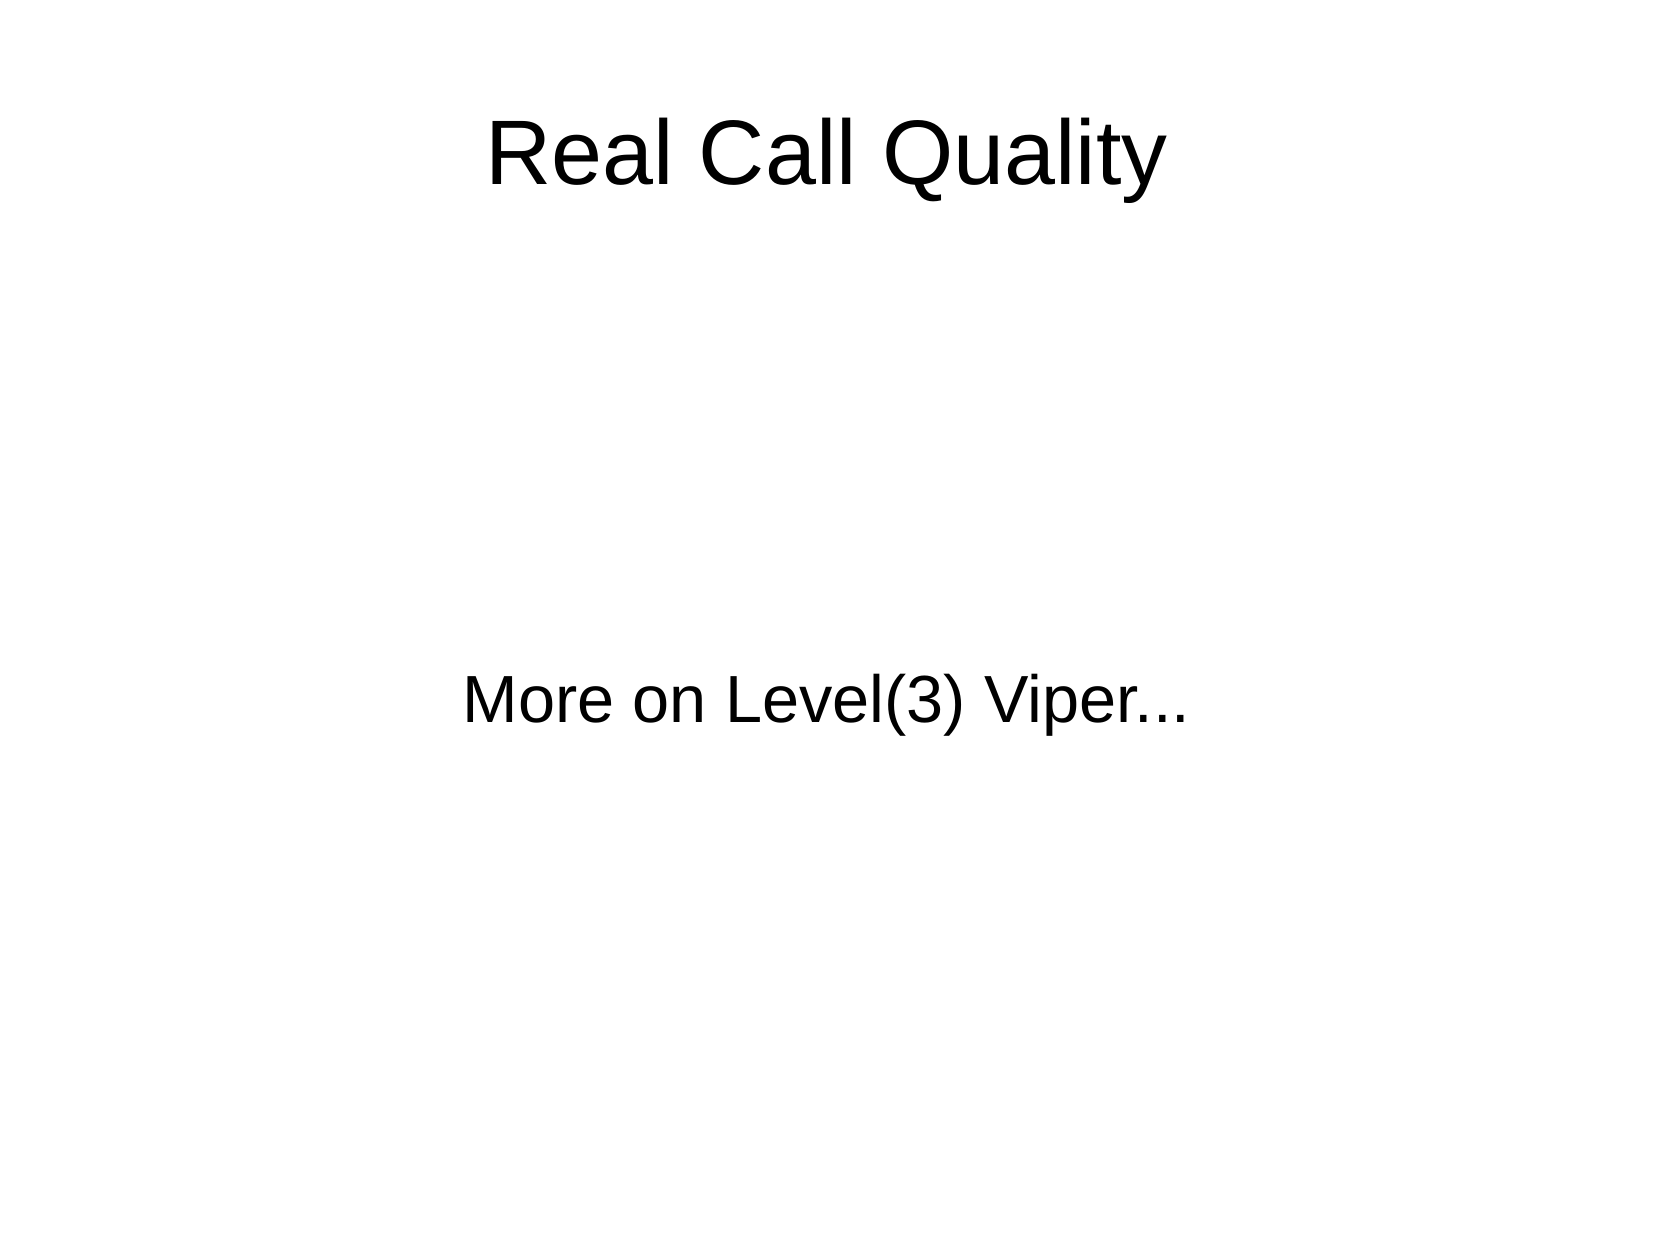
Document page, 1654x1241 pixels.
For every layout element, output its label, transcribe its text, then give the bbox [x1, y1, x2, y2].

subtitle More on Level(3) Viper... [82, 297, 1571, 1102]
title Real Call Quality [82, 49, 1571, 257]
